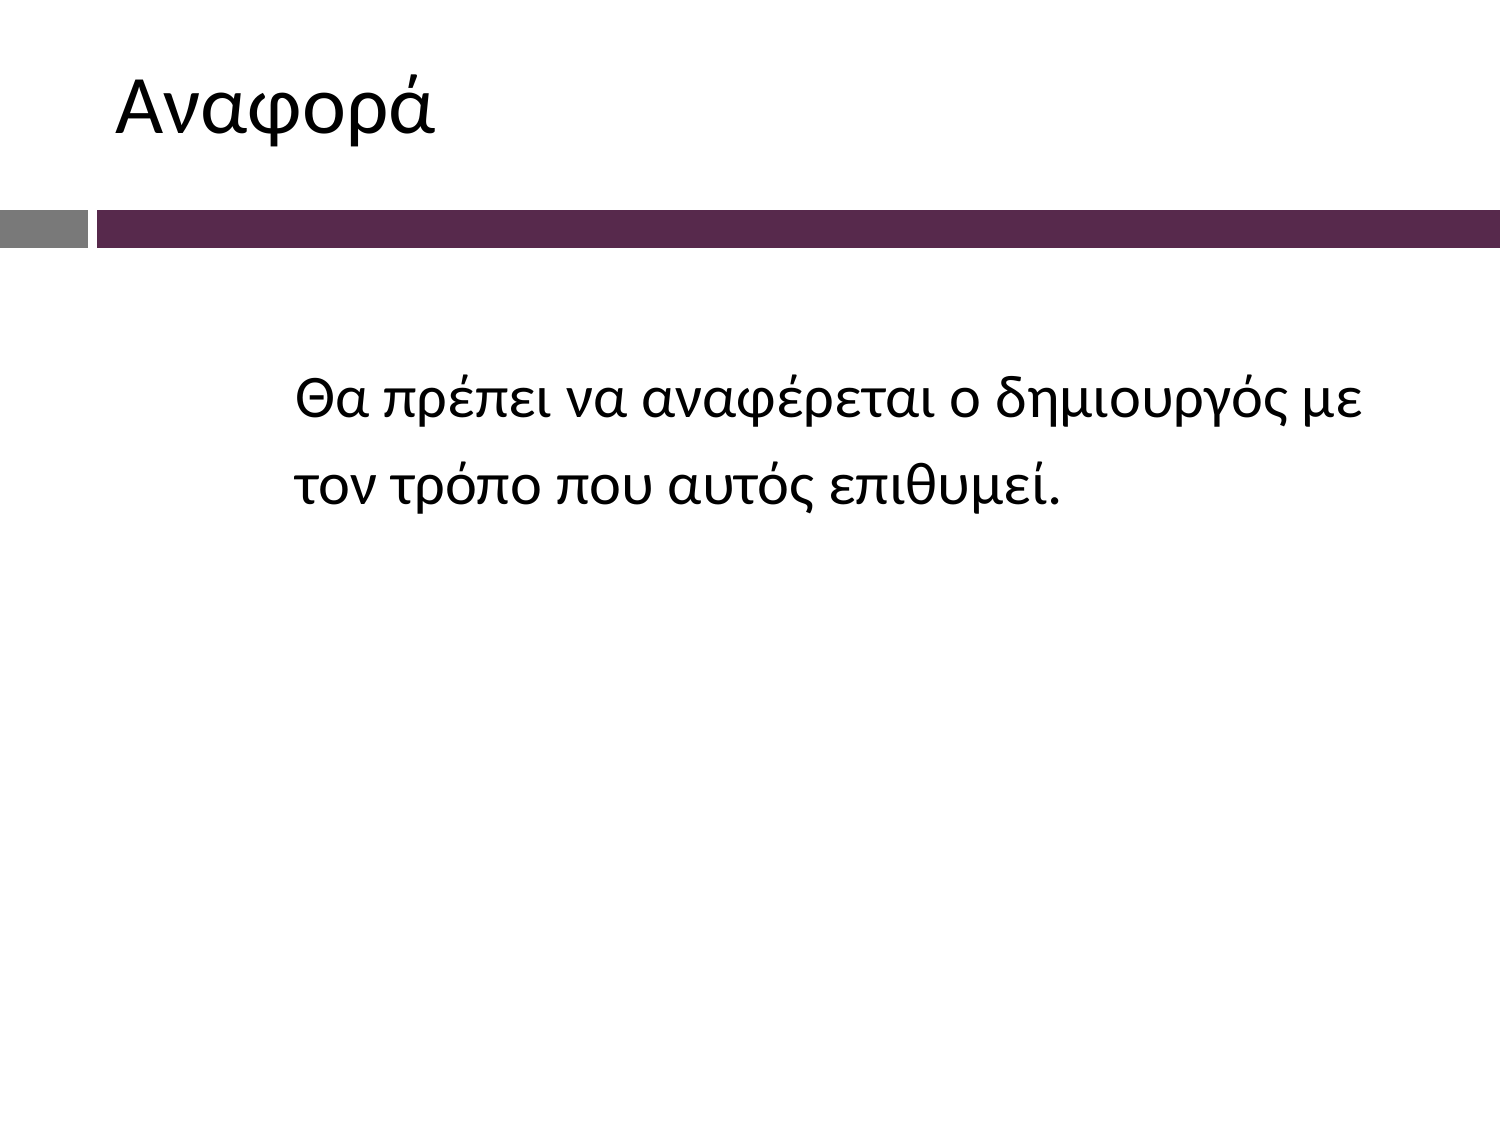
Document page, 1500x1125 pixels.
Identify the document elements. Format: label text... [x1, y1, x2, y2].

list Θα πρέπει να αναφέρεται ο δημιουργός με τον τρόπο που αυτός επιθυμεί. [100, 262, 1438, 1000]
title Αναφορά [100, 19, 1438, 182]
